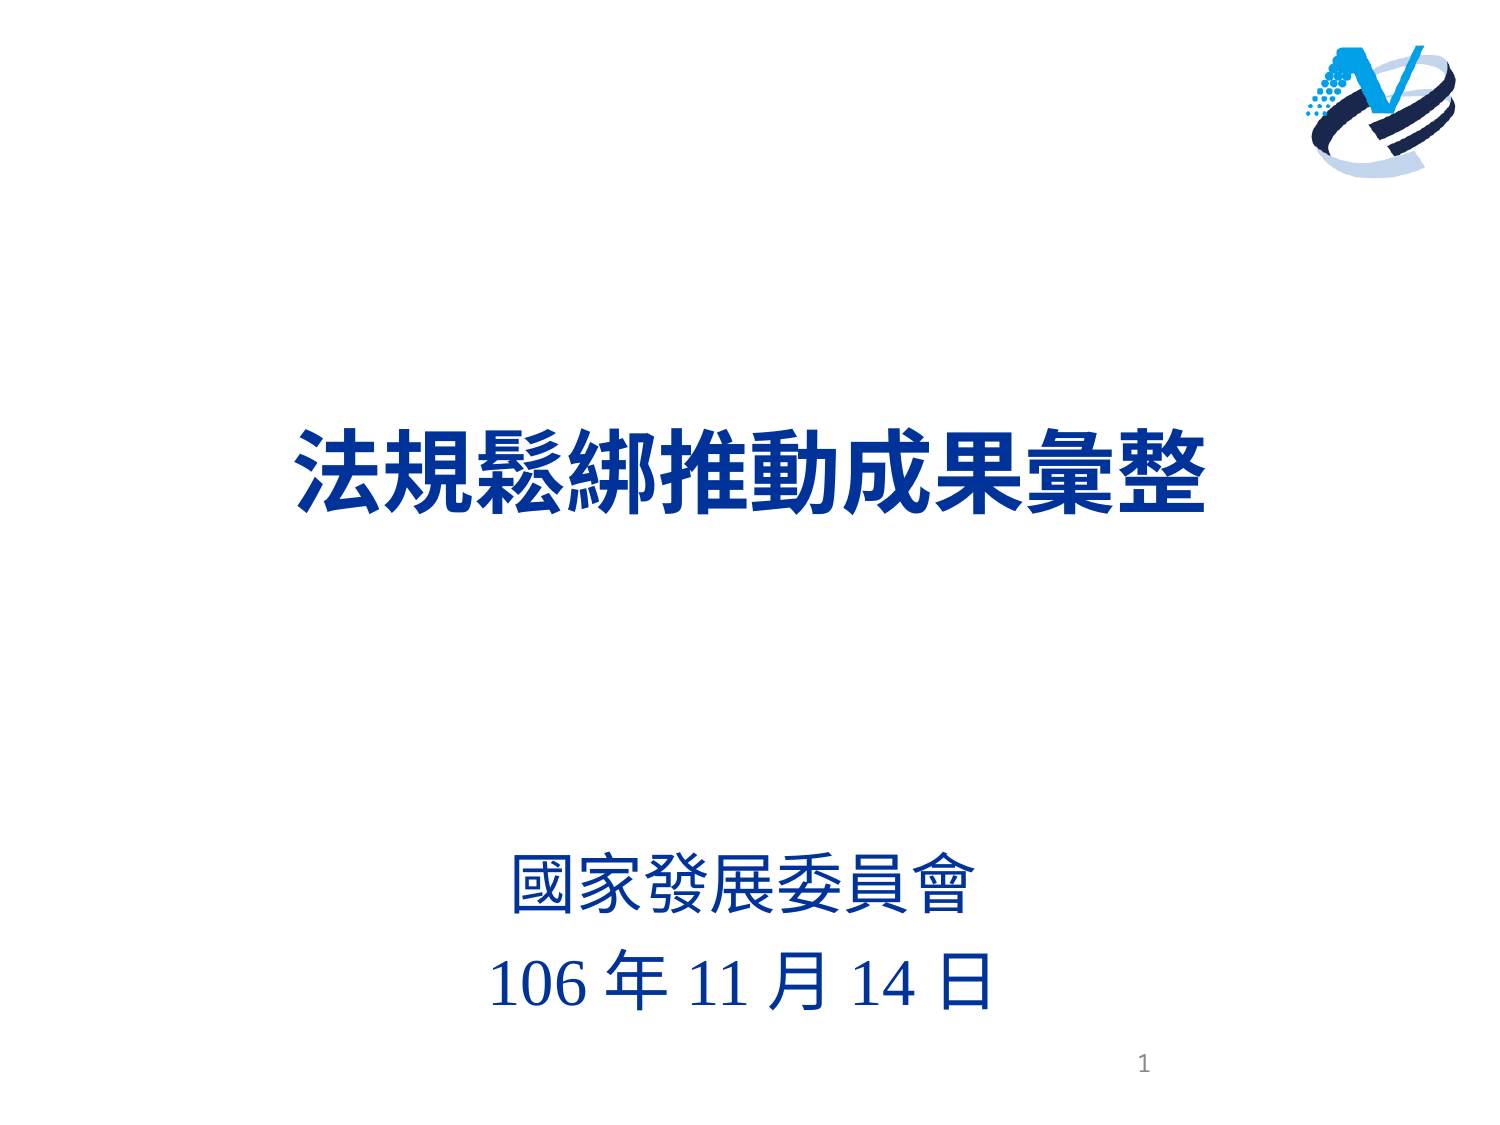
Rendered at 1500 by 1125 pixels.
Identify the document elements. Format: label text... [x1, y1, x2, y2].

title 法規鬆綁推動成果彙整 [112, 349, 1388, 591]
text_box 1 [1121, 1035, 1472, 1095]
subtitle 國家發展委員會 106年11月14日 [218, 834, 1269, 1051]
